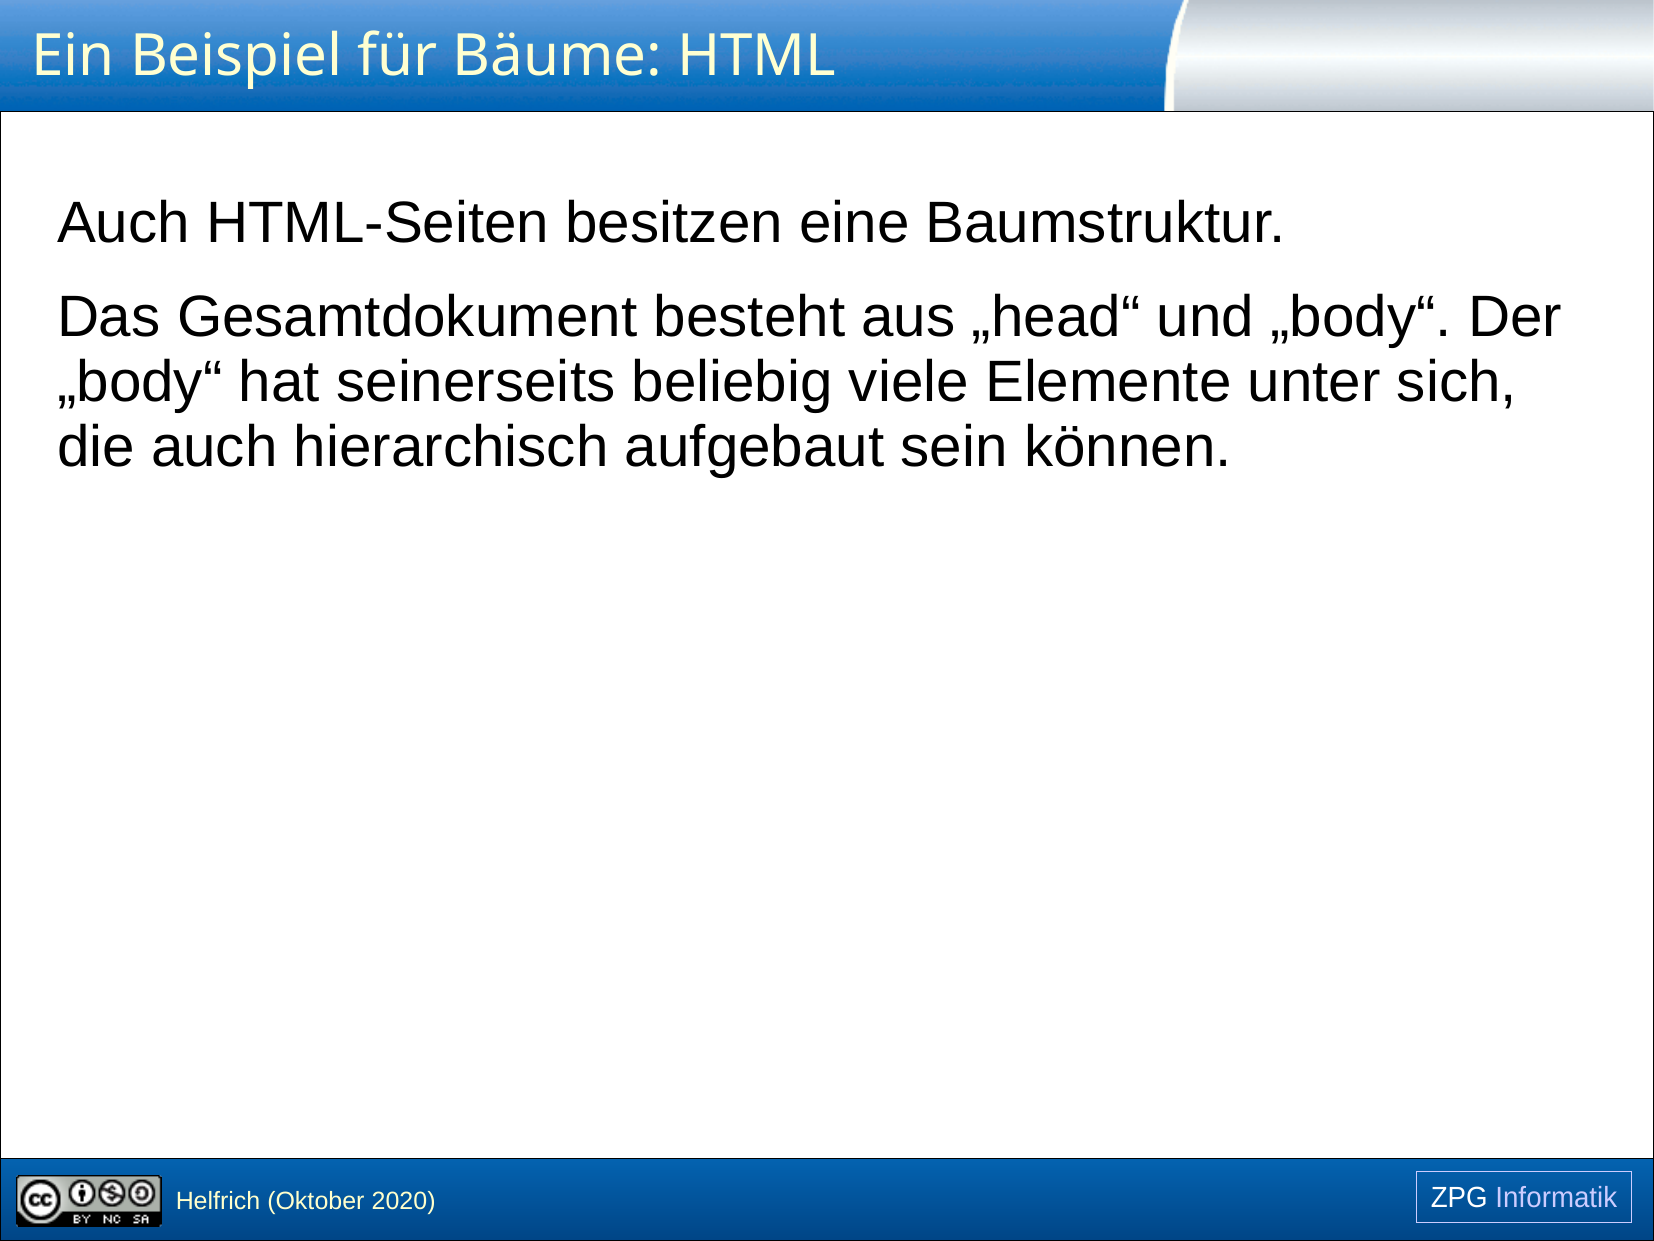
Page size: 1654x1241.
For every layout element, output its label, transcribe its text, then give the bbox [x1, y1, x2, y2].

title Ein Beispiel für Bäume: HTML [31, 14, 1151, 92]
picture [16, 1175, 162, 1227]
picture [0, 0, 1654, 111]
list Auch HTML-Seiten besitzen eine Baumstruktur. Das Gesamtdokument besteht aus „head“ und „body“. Der „body“ hat seinerseits beliebig viele Elemente unter sich, die auch hierarchisch aufgebaut sein können. [57, 189, 1605, 909]
